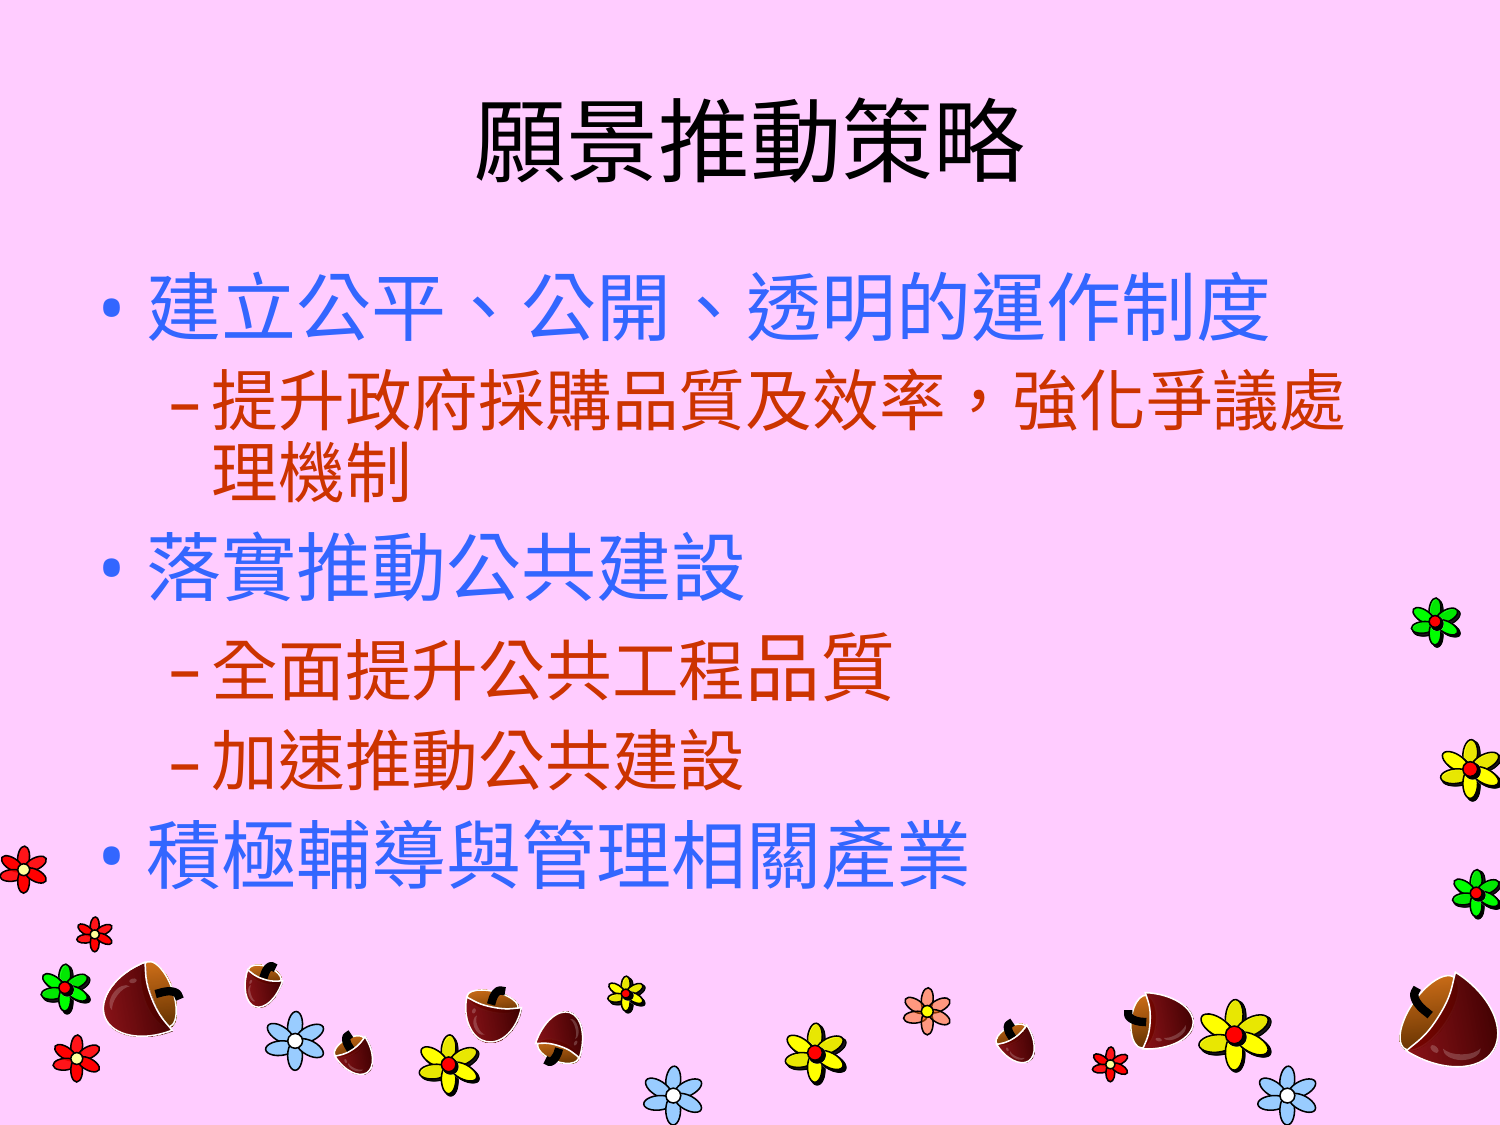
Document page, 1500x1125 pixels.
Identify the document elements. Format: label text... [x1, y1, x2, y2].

list 建立公平、公開、透明的運作制度 提升政府採購品質及效率，強化爭議處理機制 落實推動公共建設 全面提升公共工程品質 加速推動公共建設 積極輔導與管理相關產業 [75, 262, 1426, 1005]
title 願景推動策略 [75, 45, 1426, 233]
